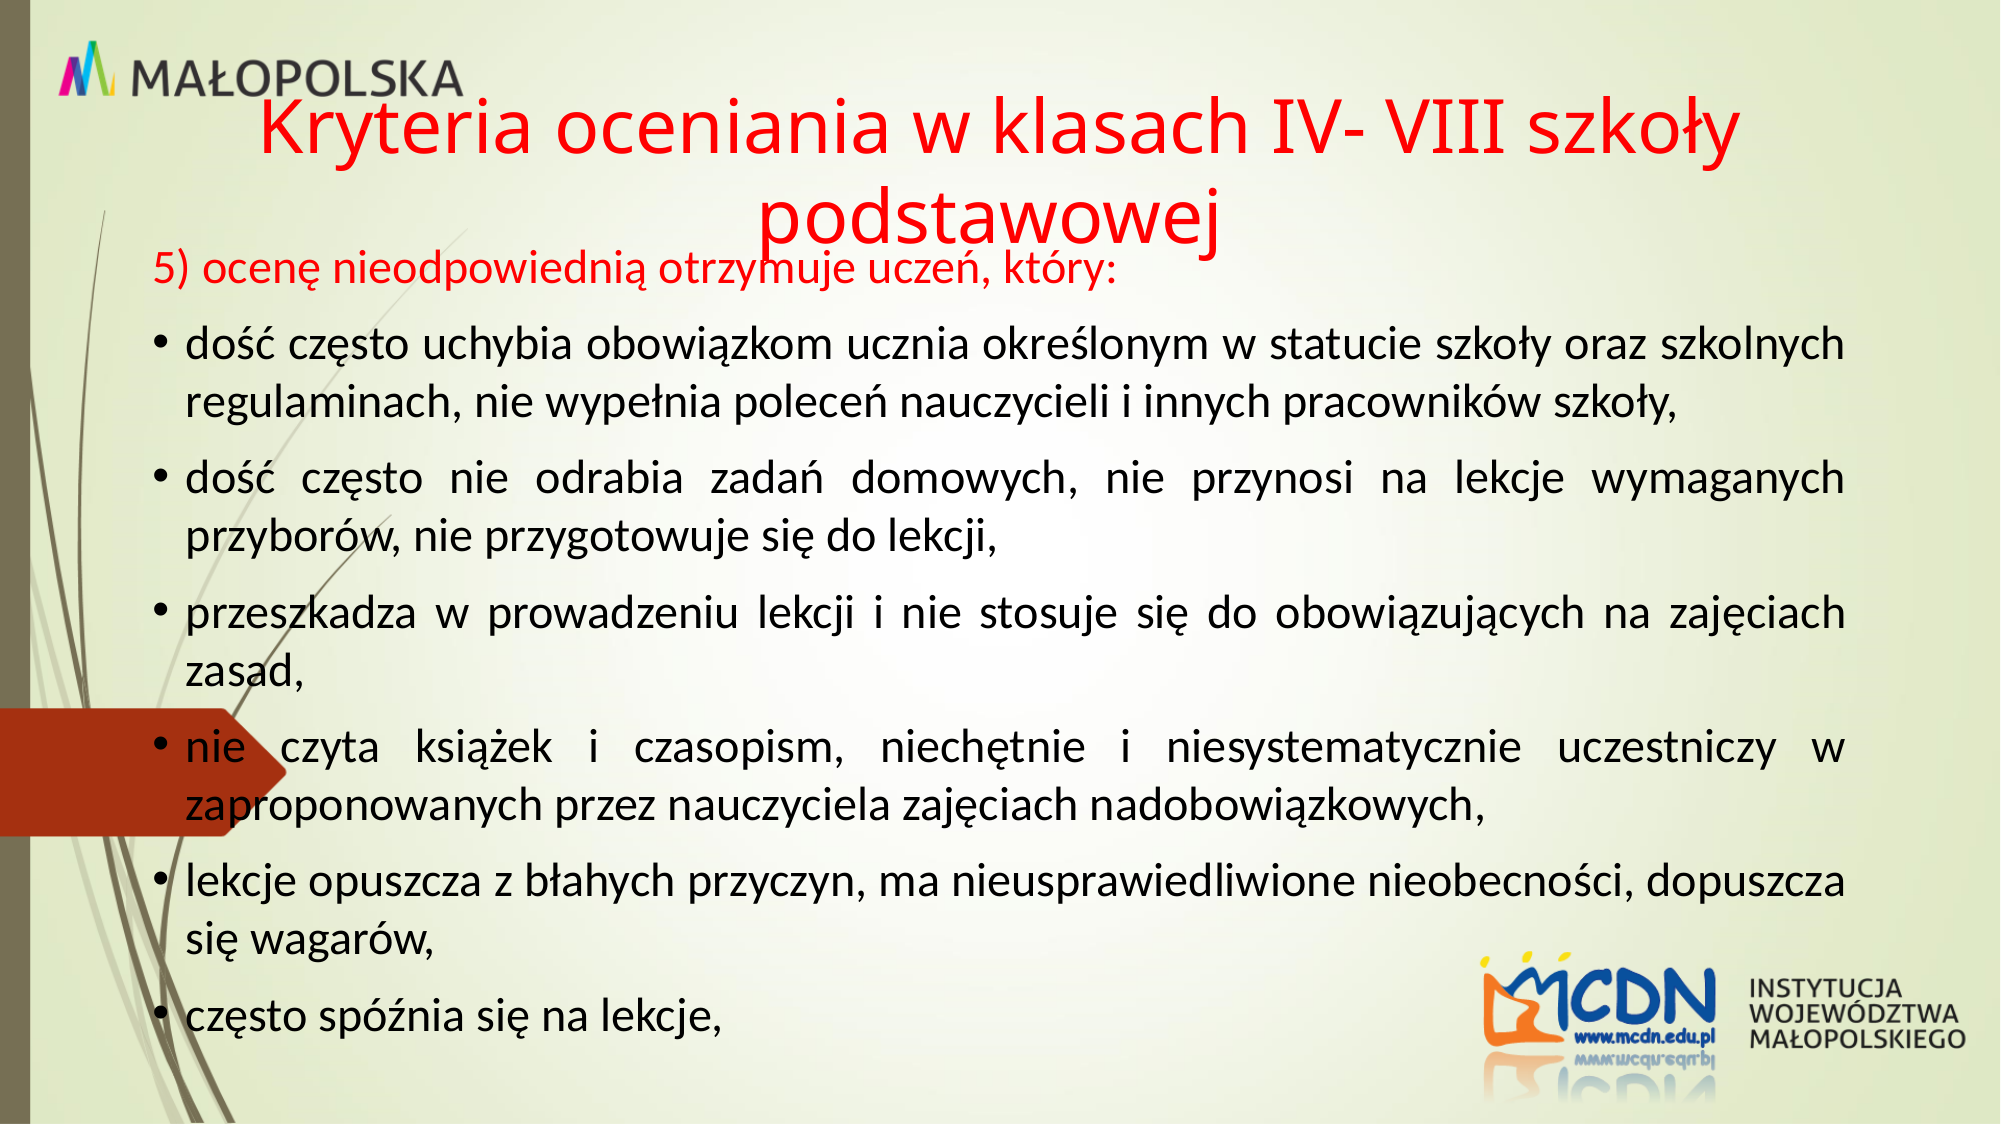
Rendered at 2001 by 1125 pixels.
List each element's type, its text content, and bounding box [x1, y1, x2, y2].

picture [0, 0, 2001, 1125]
title Kryteria oceniania w klasach IV- VIII szkoły podstawowej [137, 59, 1863, 227]
list 5) ocenę nieodpowiednią otrzymuje uczeń, który: dość często uchybia obowiązkom ucznia określonym w statucie szkoły oraz szkolnych regulaminach, nie wypełnia poleceń nauczycieli i innych pracowników szkoły, dość często nie odrabia zadań domowych, nie przynosi na lekcje wymaganych przyborów, nie przygotowuje się do lekcji, przeszkadza w prowadzeniu lekcji i nie stosuje się do obowiązujących na zajęciach zasad, nie czyta książek i czasopism, niechętnie i niesystematycznie uczestniczy w zaproponowanych przez nauczyciela zajęciach nadobowiązkowych, lekcje opuszcza z błahych przyczyn, ma nieusprawiedliwione nieobecności, dopuszcza się wagarów, często spóźnia się na lekcje, [137, 227, 1863, 1078]
